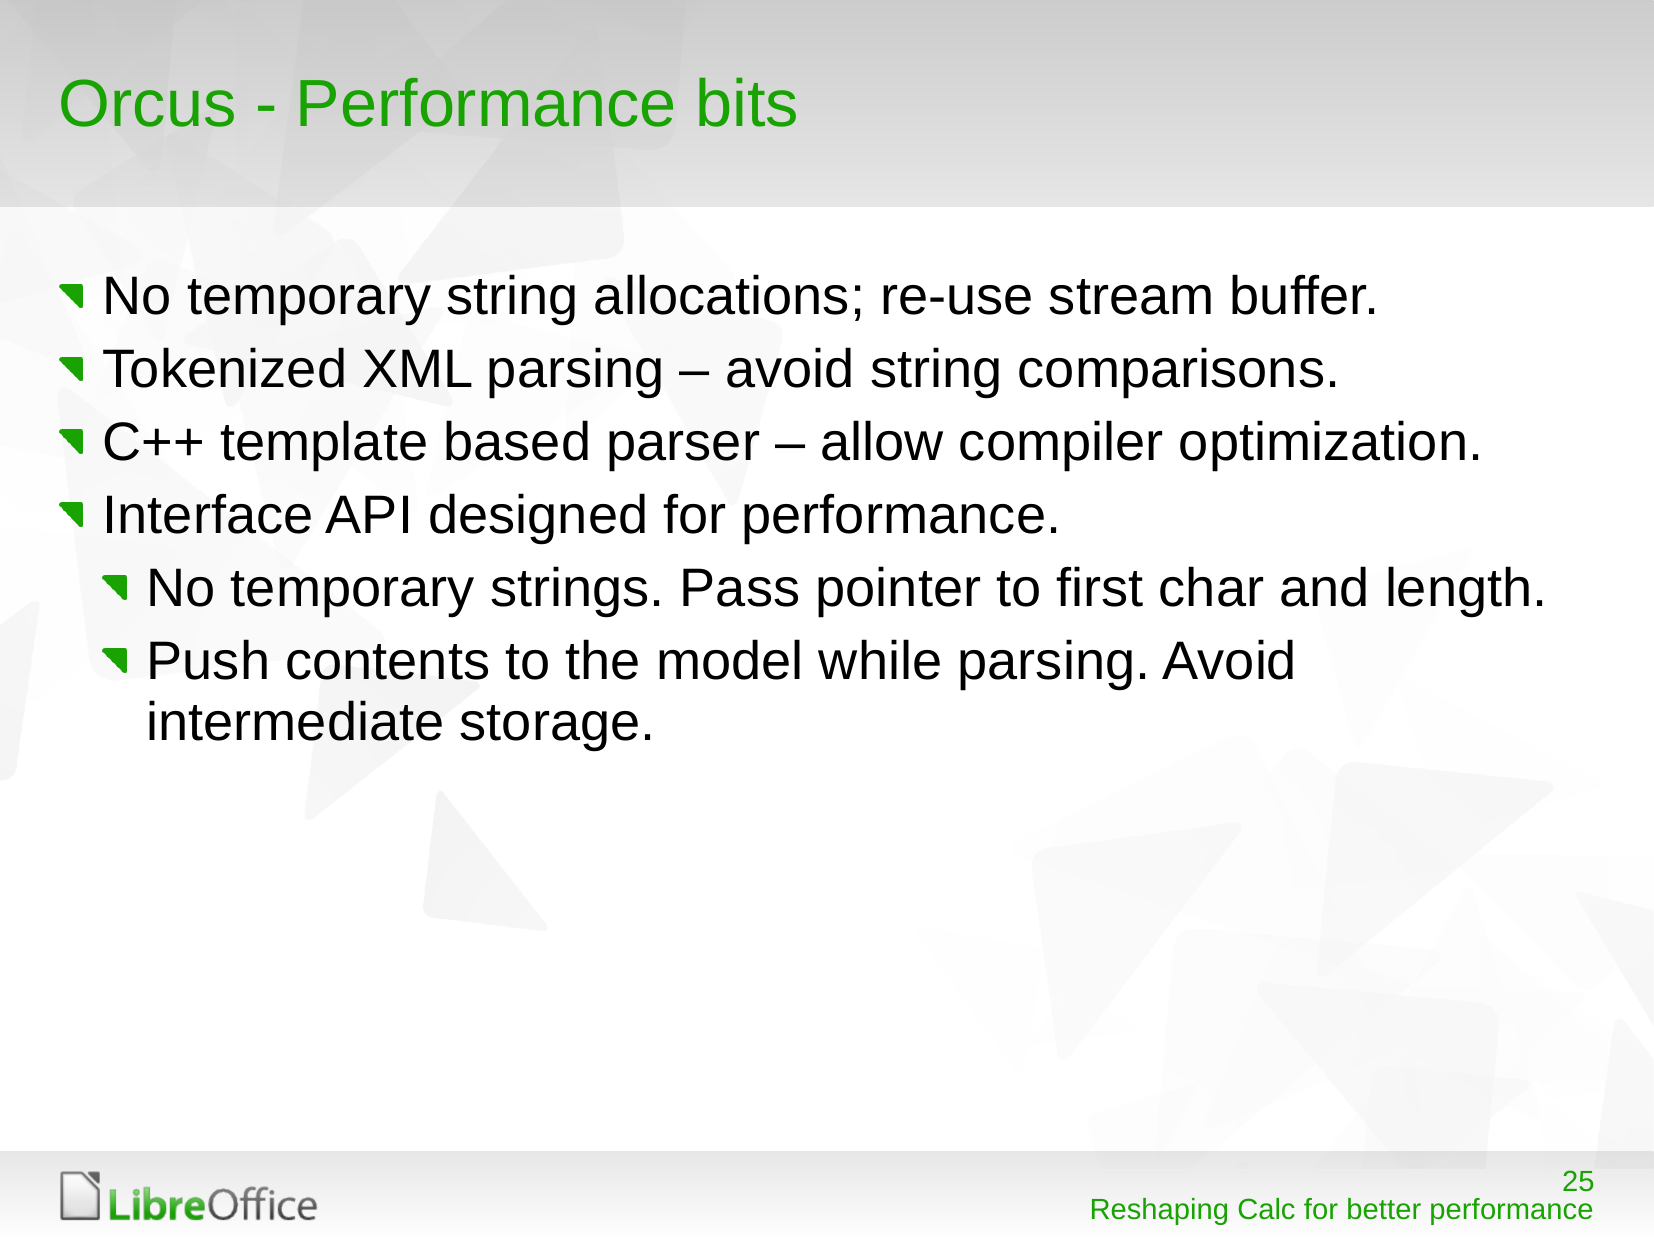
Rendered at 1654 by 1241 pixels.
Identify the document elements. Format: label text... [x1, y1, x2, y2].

picture [41, 1152, 337, 1240]
title Orcus - Performance bits [59, 29, 1595, 178]
picture [0, 0, 783, 931]
list No temporary string allocations; re-use stream buffer. Tokenized XML parsing – avoid string comparisons. C++ template based parser – allow compiler optimization. Interface API designed for performance. No temporary strings. Pass pointer to first char and length. Push contents to the model while parsing. Avoid intermediate storage. [59, 265, 1595, 1085]
picture [915, 548, 1654, 1169]
